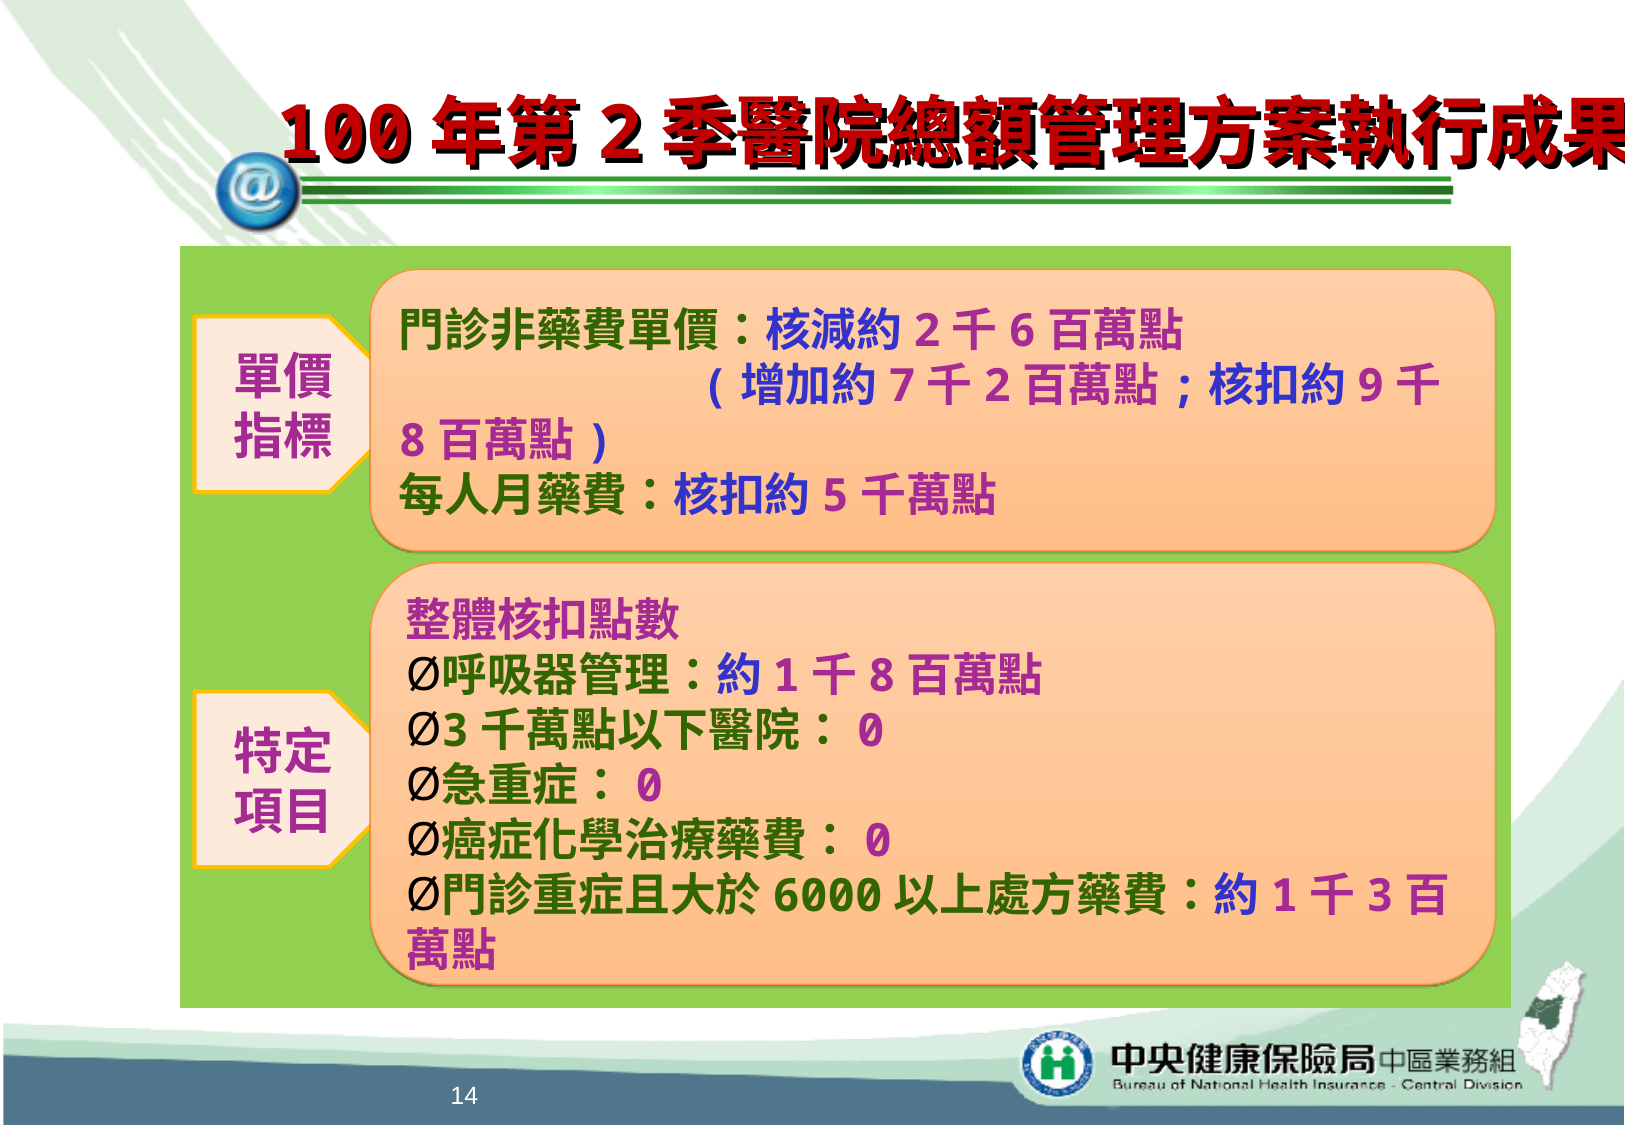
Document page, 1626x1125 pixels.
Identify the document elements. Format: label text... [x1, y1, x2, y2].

text_box 門診非藥費單價：核減約2千6百萬點 (增加約7千2百萬點;核扣約9千8百萬點) 每人月藥費：核扣約5千萬點 [370, 269, 1496, 551]
text_box 特定項目 [194, 691, 370, 868]
text_box 單價指標 [194, 316, 370, 493]
text_box 整體核扣點數 呼吸器管理：約1千8百萬點 3千萬點以下醫院：0 急重症：0 癌症化學治療藥費：0 門診重症且大於6000以上處方藥費：約1千3百萬點 [370, 562, 1496, 985]
text_box [435, 1065, 815, 1125]
text_box 100年第2季醫院總額管理方案執行成果 [261, 35, 1625, 223]
text_box [180, 246, 1511, 1008]
